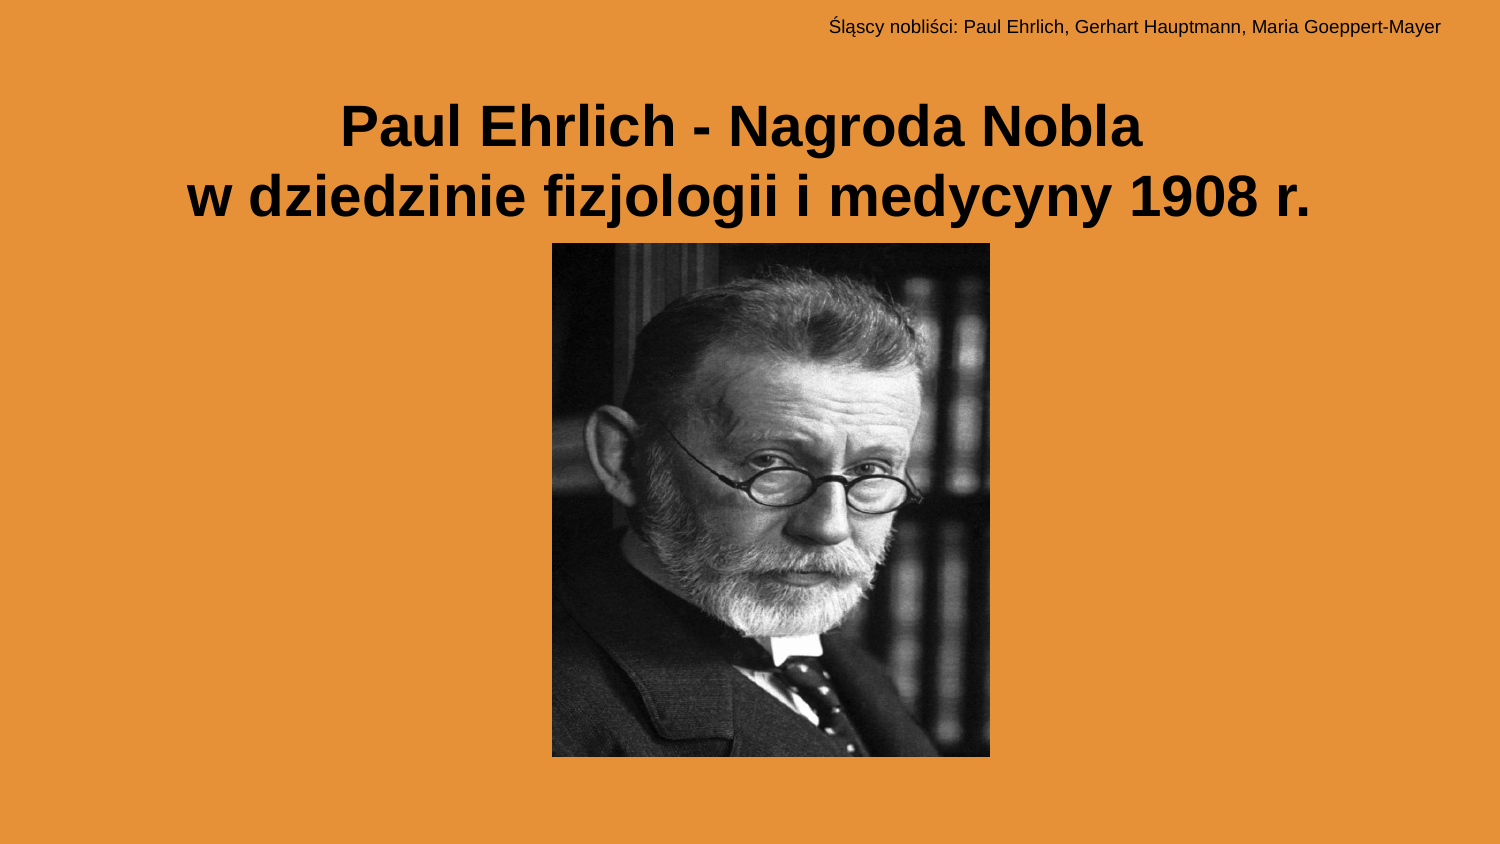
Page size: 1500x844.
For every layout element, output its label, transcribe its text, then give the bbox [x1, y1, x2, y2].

title Paul Ehrlich - Nagroda Nobla w dziedzinie fizjologii i medycyny 1908 r. [51, 72, 1449, 746]
picture [552, 243, 990, 757]
